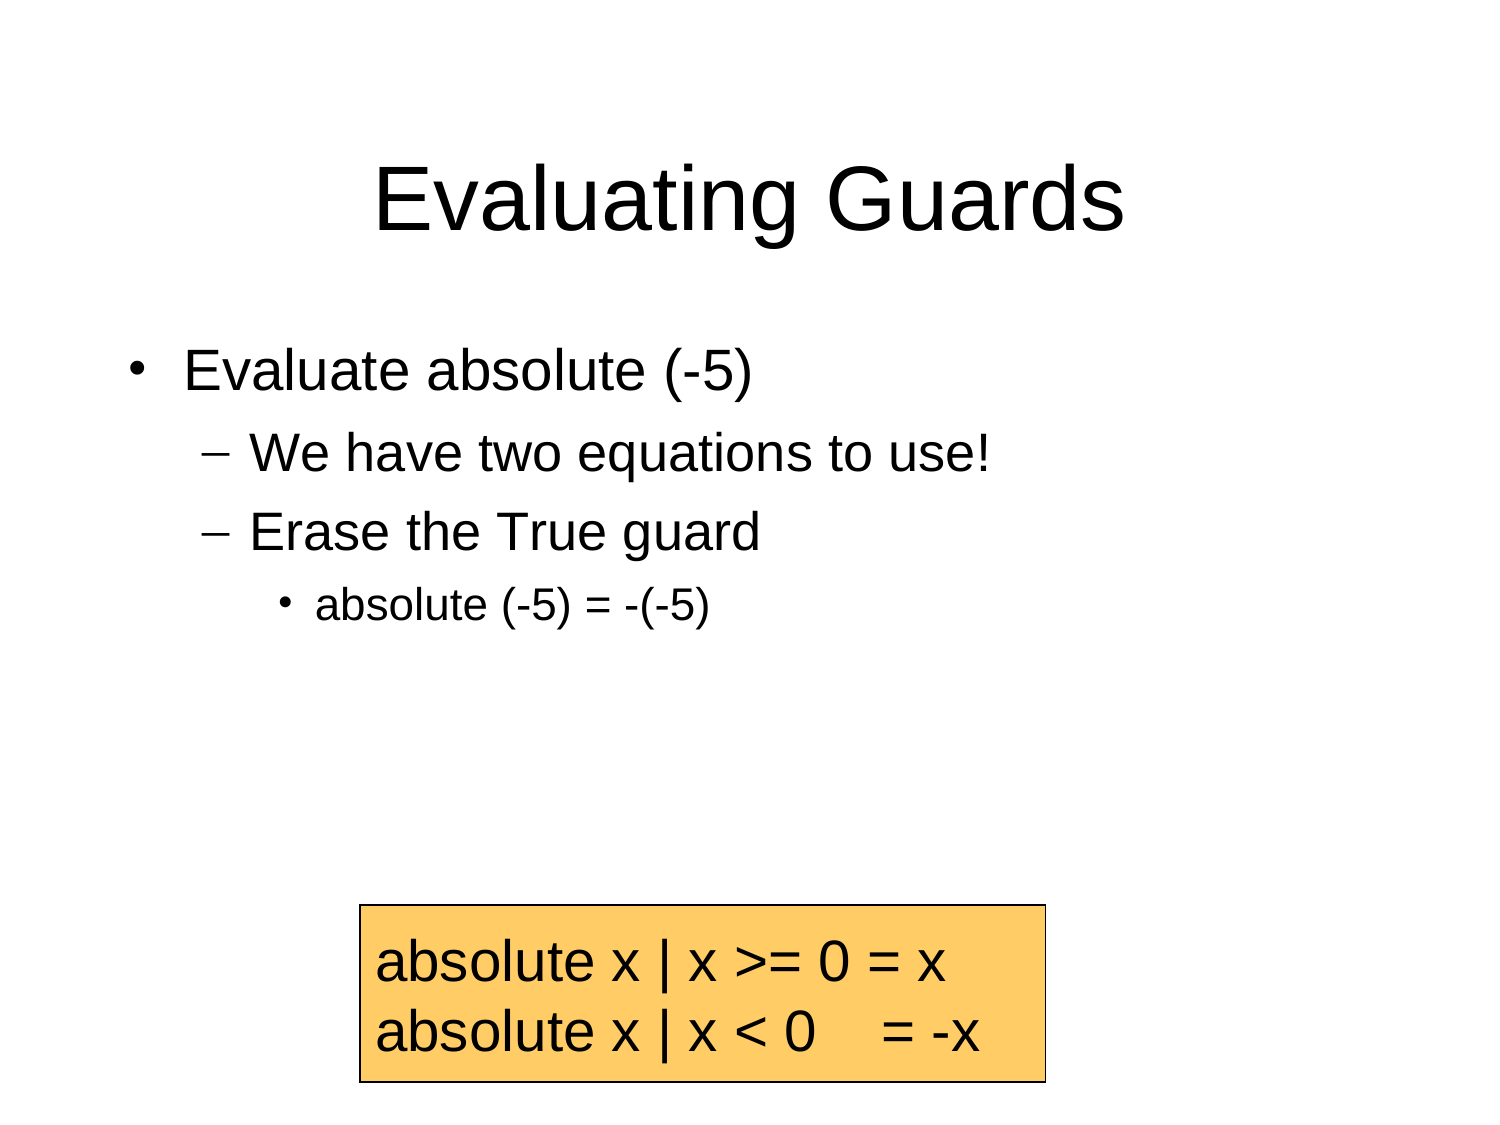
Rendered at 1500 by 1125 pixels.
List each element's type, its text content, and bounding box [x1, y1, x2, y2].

title Evaluating Guards [112, 99, 1388, 288]
text_box absolute x | x >= 0 = x absolute x | x < 0 = -x [360, 904, 1046, 1083]
list Evaluate absolute (-5) We have two equations to use! Erase the True guard absolute (-5) = -(-5) [112, 324, 1388, 1000]
